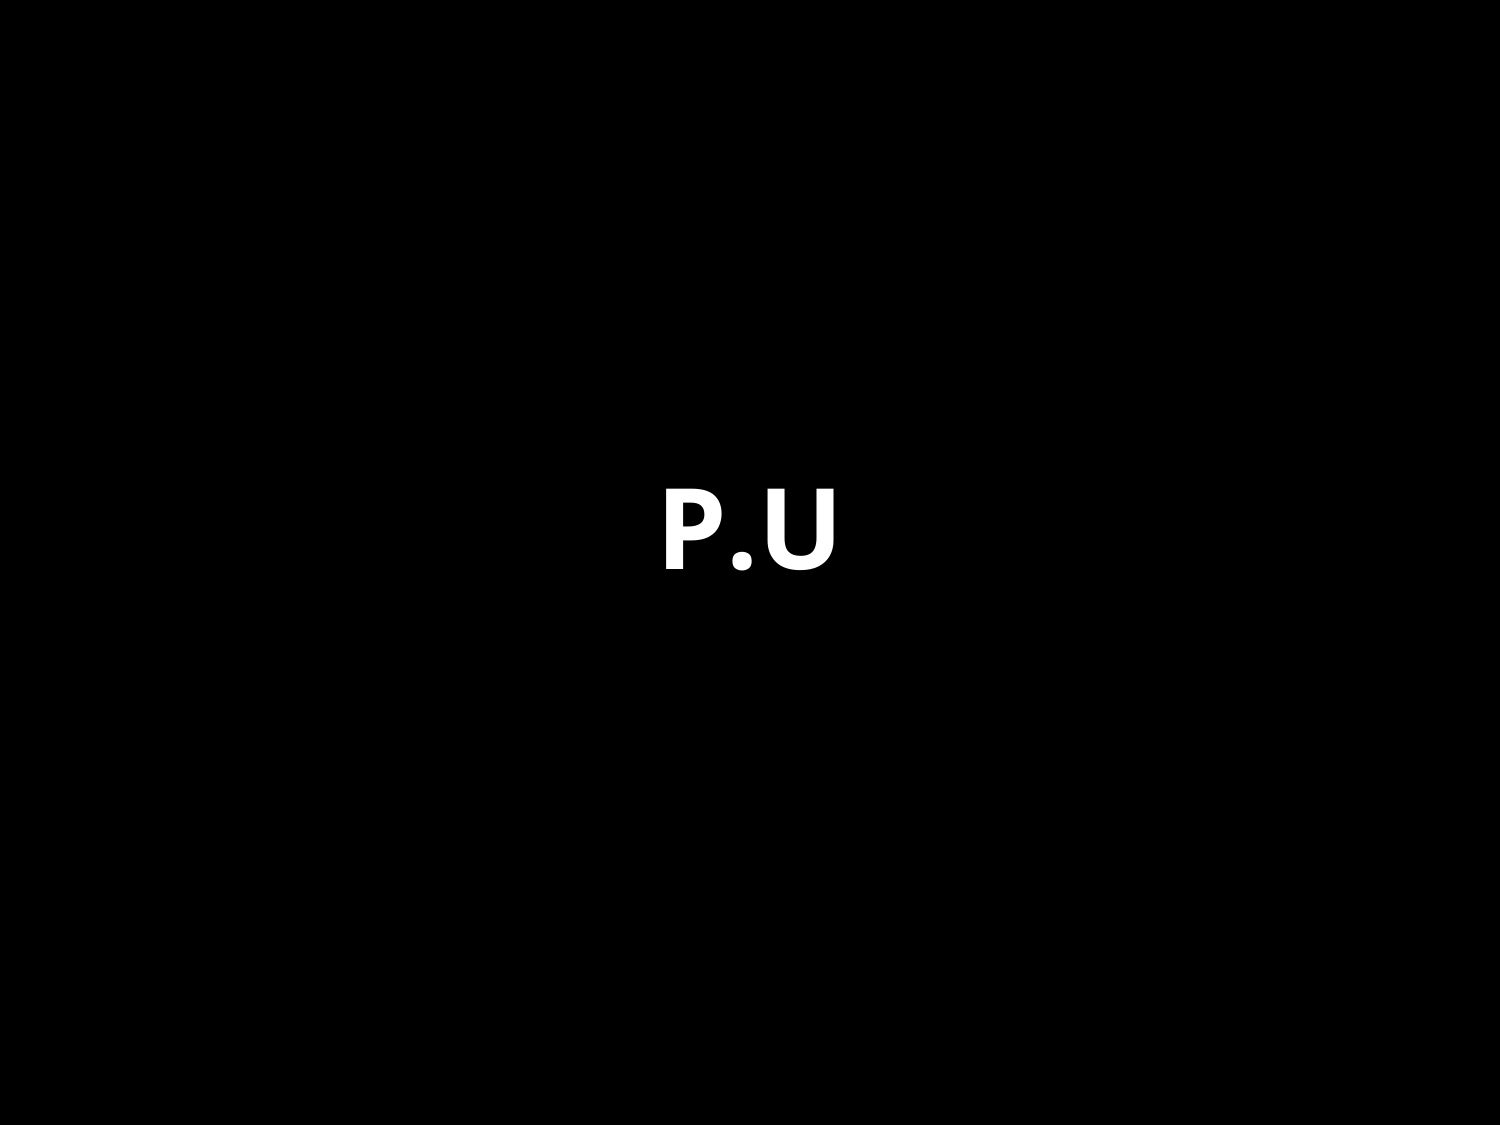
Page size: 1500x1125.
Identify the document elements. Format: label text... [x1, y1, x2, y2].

subtitle P.U [75, 45, 1425, 1005]
